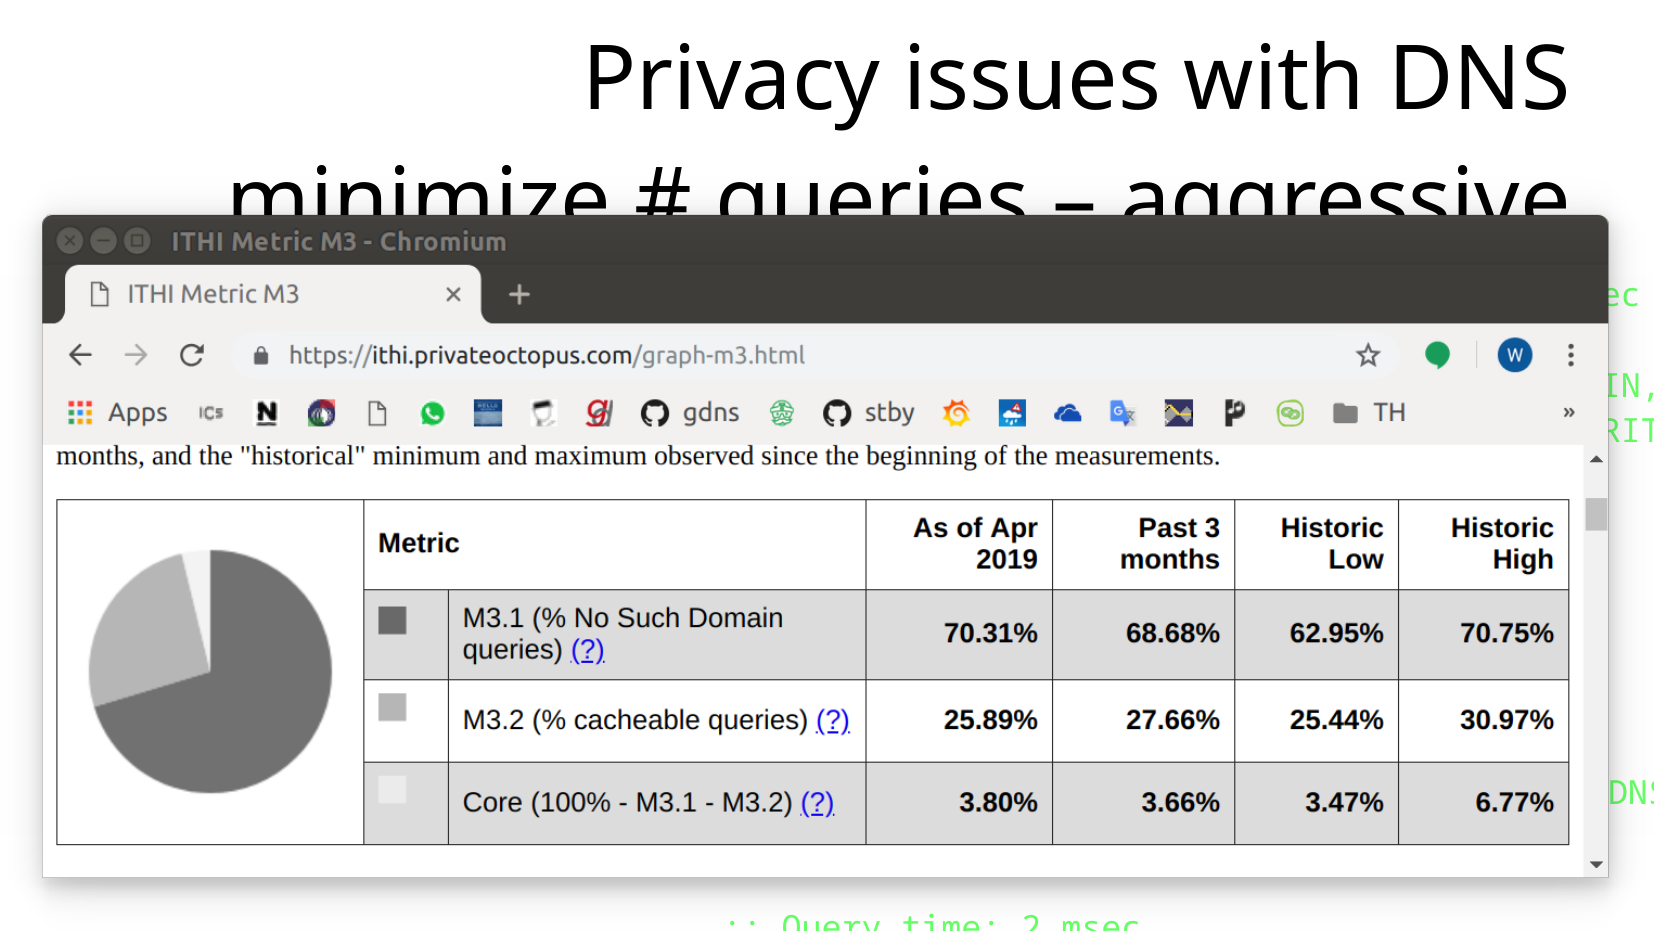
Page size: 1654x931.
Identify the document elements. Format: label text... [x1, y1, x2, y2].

title Privacy issues with DNS minimize # queries – aggressive NSEC [82, 13, 1571, 177]
picture [0, 177, 1654, 931]
